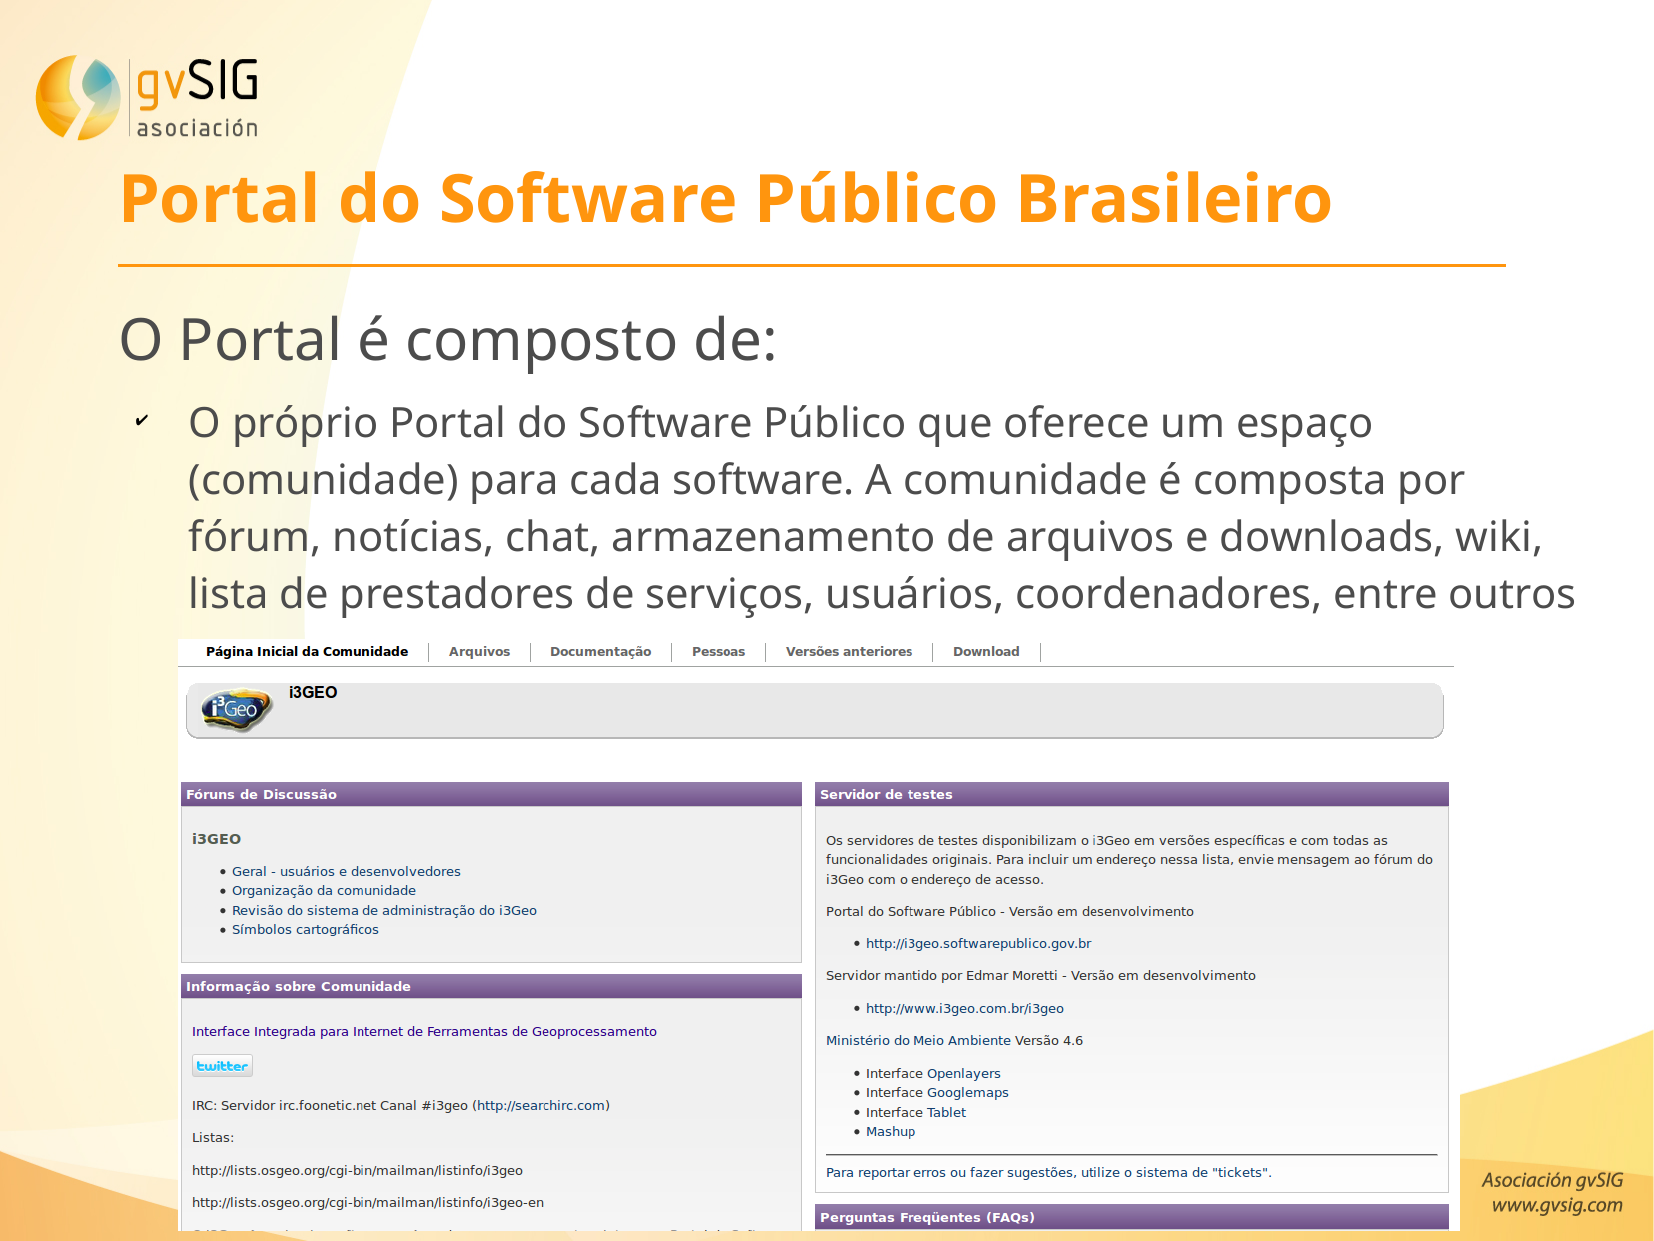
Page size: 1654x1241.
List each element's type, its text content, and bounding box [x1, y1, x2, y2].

title Portal do Software Público Brasileiro [118, 147, 1607, 246]
picture [0, 0, 1654, 1241]
list O Portal é composto de: O próprio Portal do Software Público que oferece um espaço (comunidade) para cada software. A comunidade é composta por fórum, notícias, chat, armazenamento de arquivos e downloads, wiki, lista de prestadores de serviços, usuários, coordenadores, entre outros recursos. [118, 298, 1595, 686]
